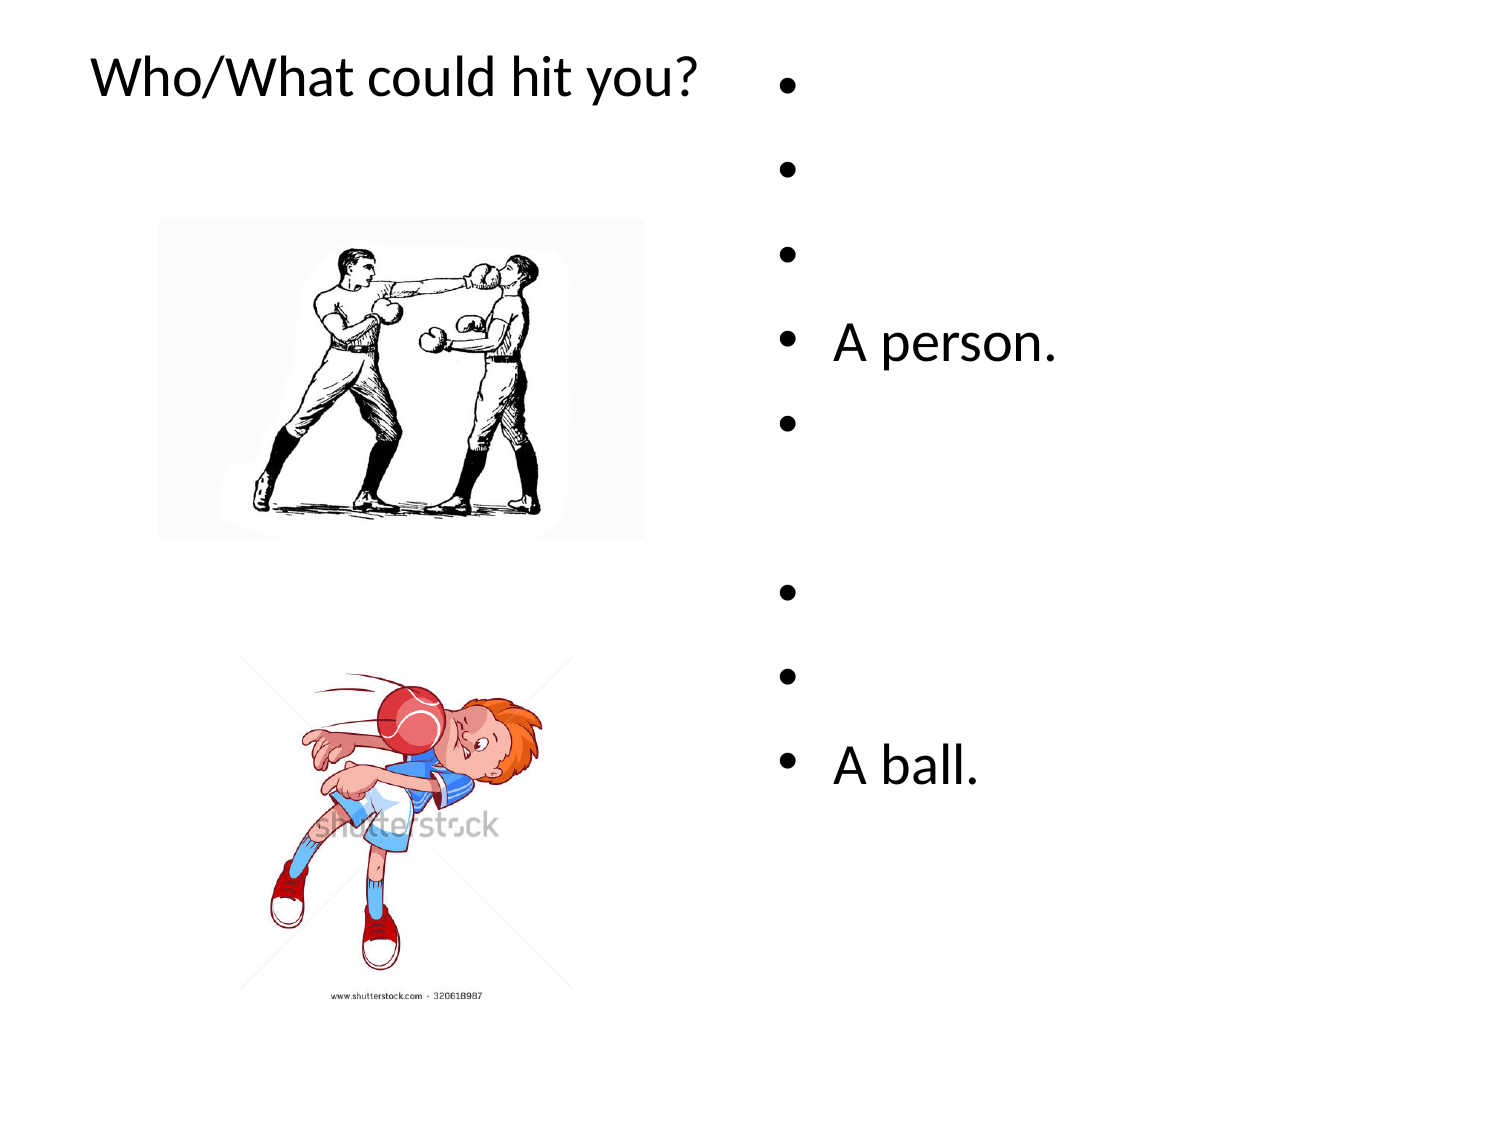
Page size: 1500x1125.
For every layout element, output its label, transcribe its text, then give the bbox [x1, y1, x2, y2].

picture [239, 654, 573, 1004]
list A person. A ball. [762, 42, 1426, 1005]
picture [159, 219, 644, 539]
list Who/What could hit you? [75, 30, 738, 1005]
